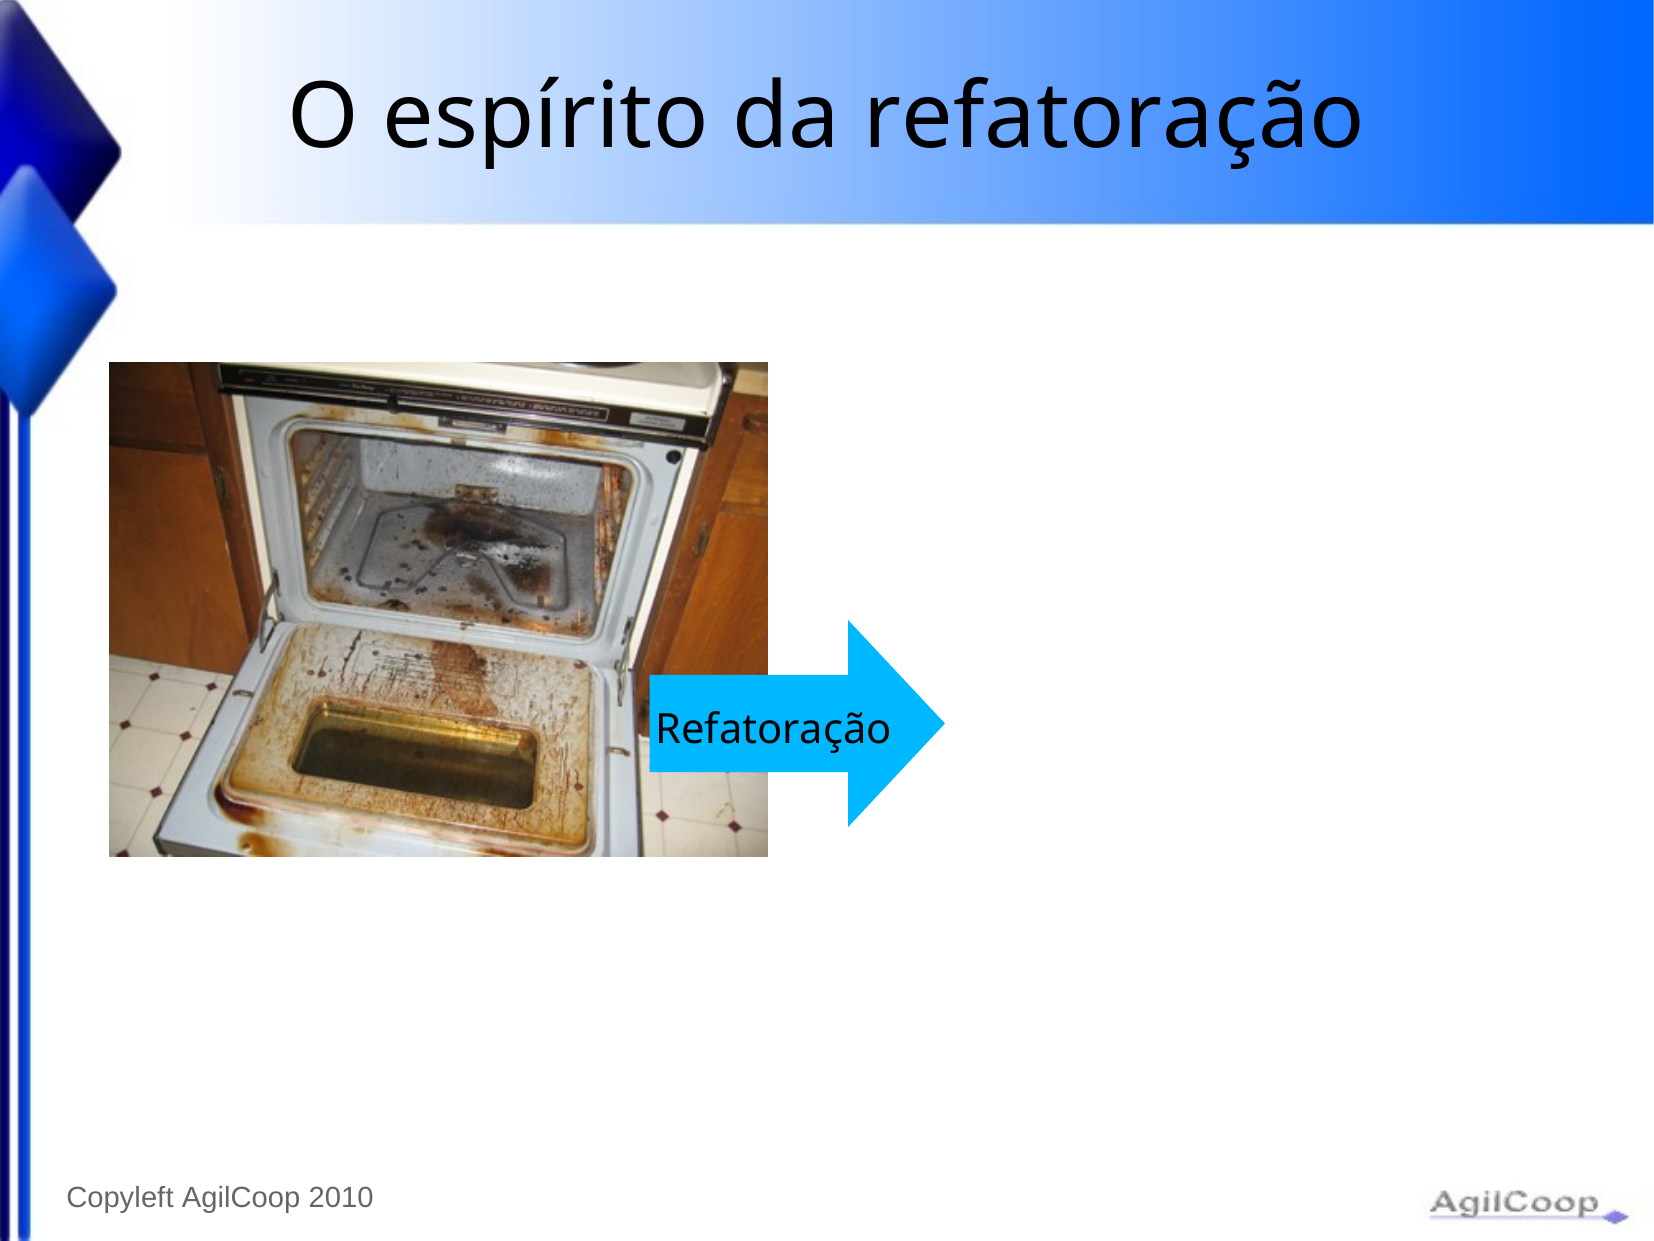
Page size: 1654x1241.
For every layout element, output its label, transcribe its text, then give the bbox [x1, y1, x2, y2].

picture [0, 0, 1654, 1241]
title O espírito da refatoração [82, 8, 1571, 216]
text_box Refatoração [650, 691, 898, 756]
text_box [649, 620, 945, 827]
